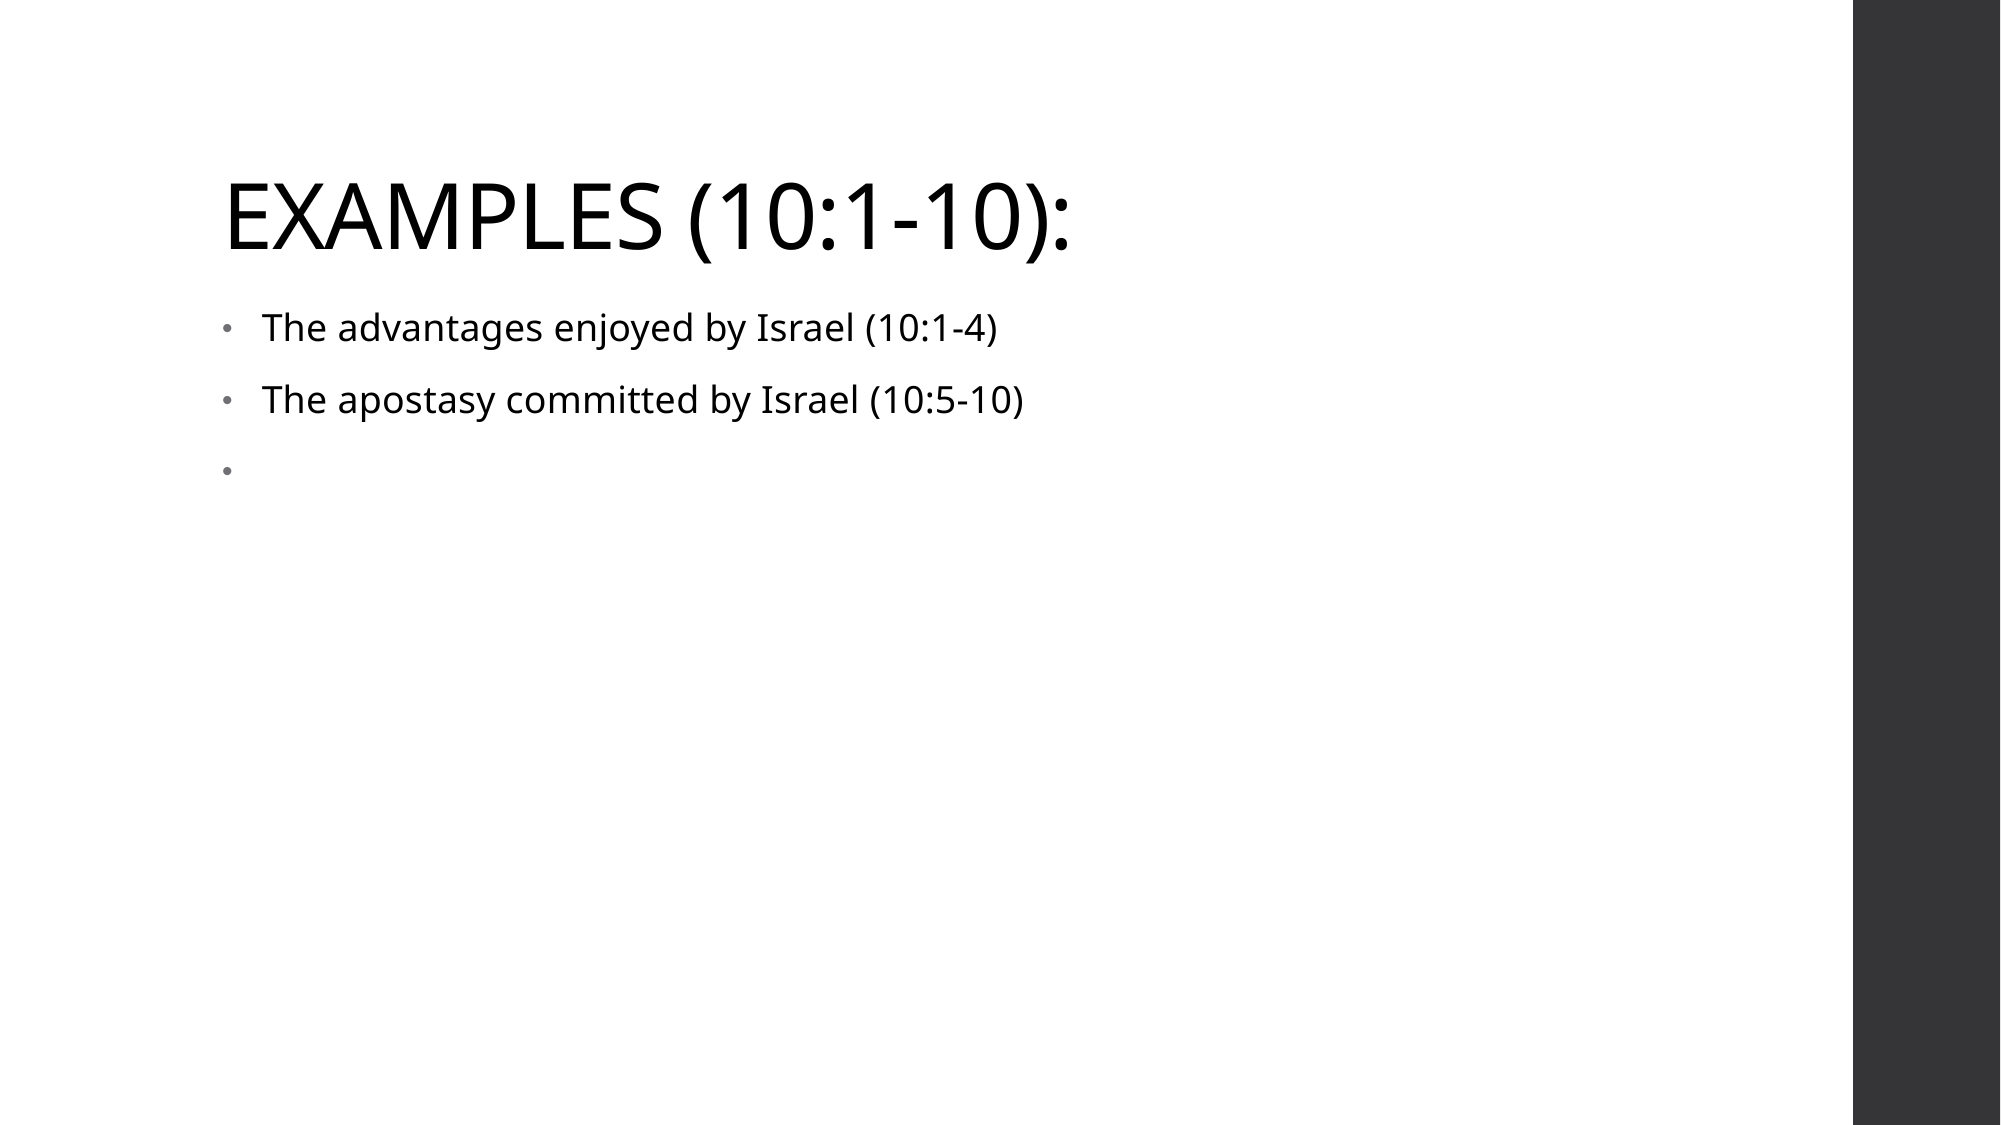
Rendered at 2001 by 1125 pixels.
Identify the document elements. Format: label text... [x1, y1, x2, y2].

title EXAMPLES (10:1-10): [206, 60, 1797, 278]
list The advantages enjoyed by Israel (10:1-4) The apostasy committed by Israel (10:5-10) [206, 299, 1617, 1014]
